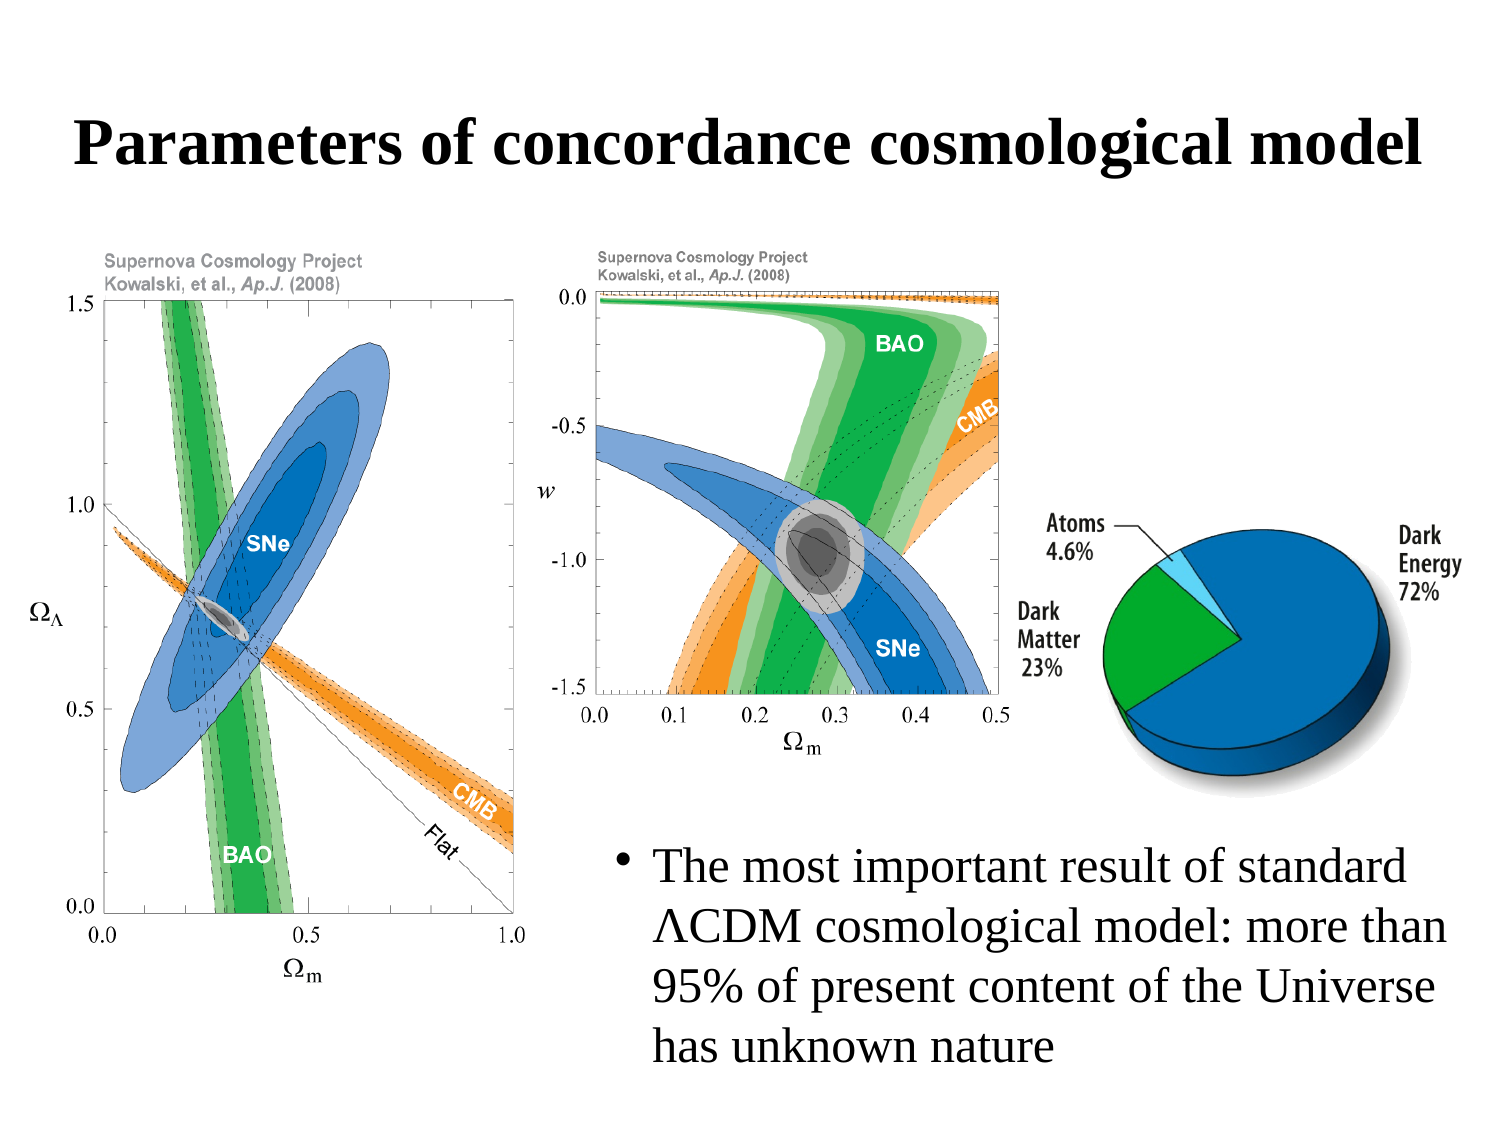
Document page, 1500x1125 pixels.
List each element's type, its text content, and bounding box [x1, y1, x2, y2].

text_box The most important result of standard ΛCDM cosmological model: more than 95% of present content of the Universe has unknown nature [600, 824, 1475, 1080]
picture [29, 237, 525, 988]
picture [537, 249, 1500, 800]
title Parameters of concordance cosmological model [49, 62, 1450, 213]
